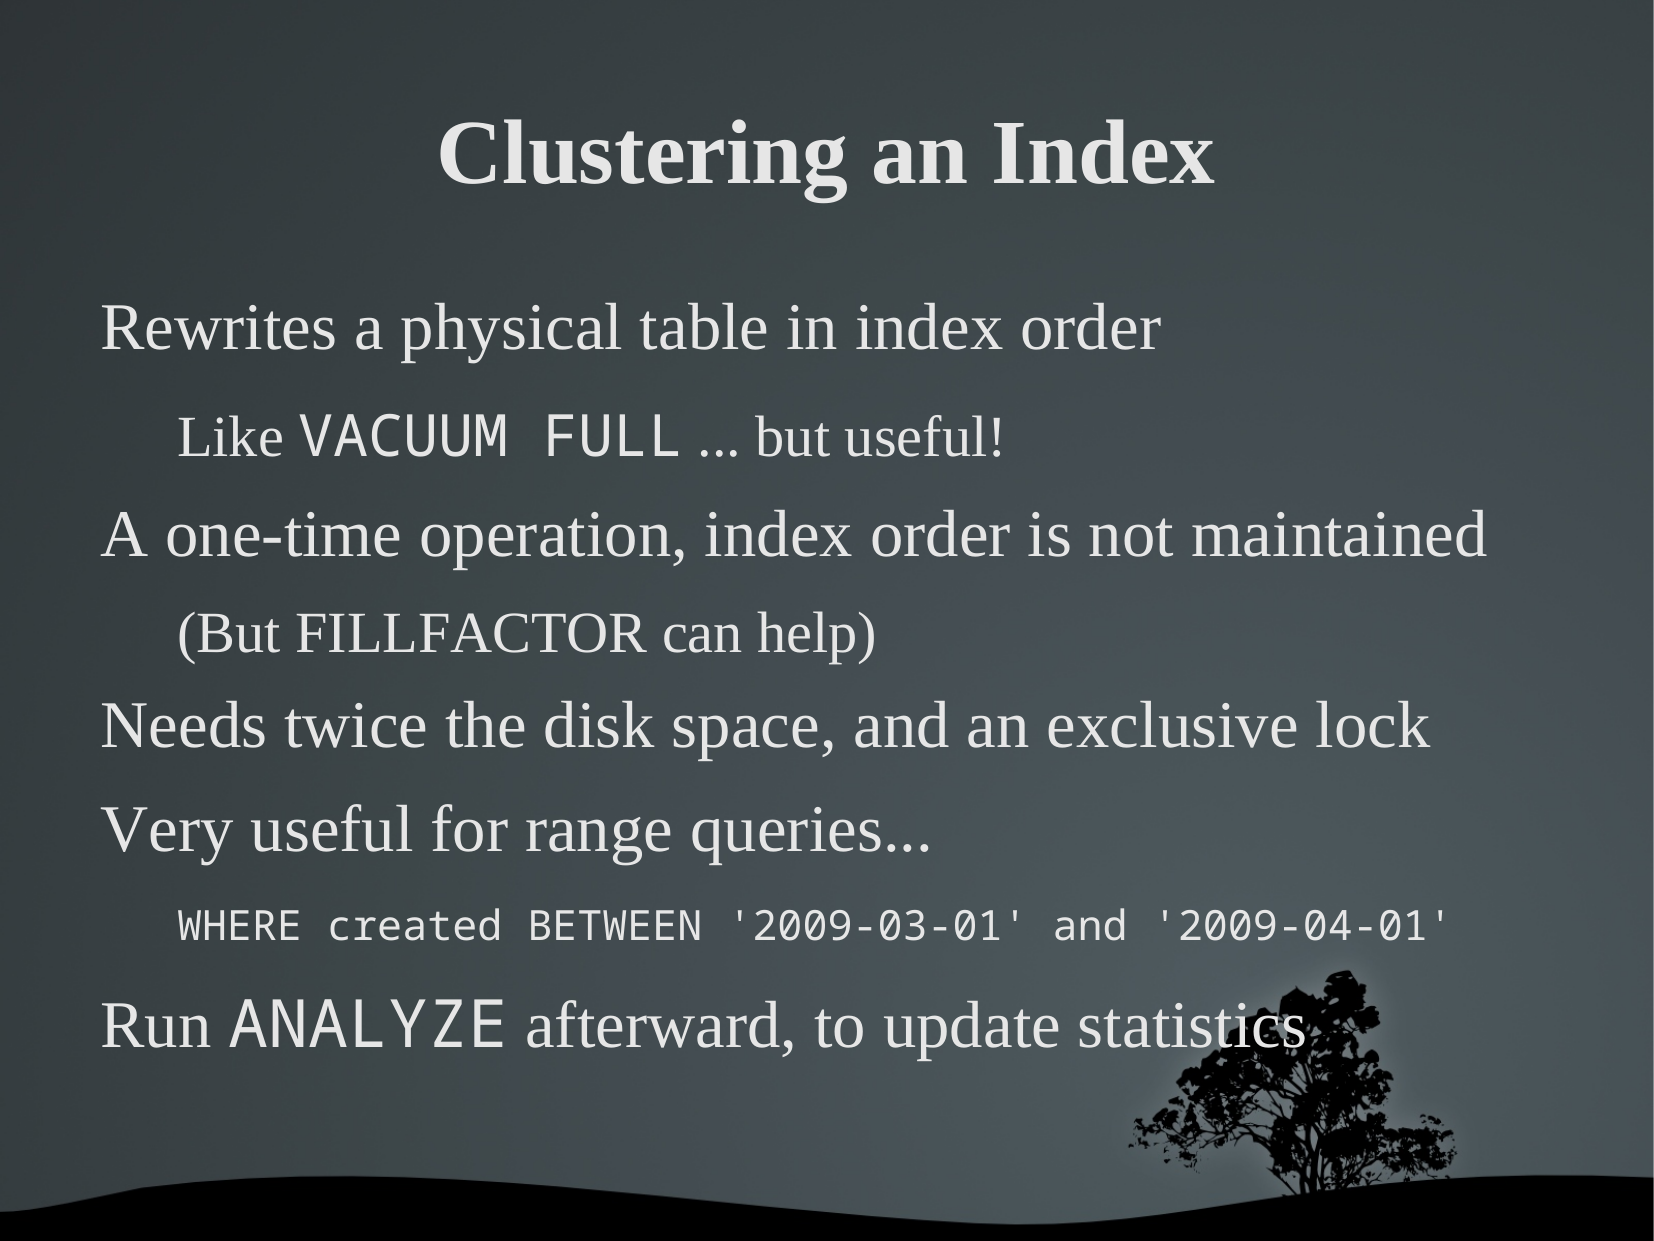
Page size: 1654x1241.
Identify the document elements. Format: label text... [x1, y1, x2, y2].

list Rewrites a physical table in index order Like VACUUM FULL ... but useful! A one-time operation, index order is not maintained (But FILLFACTOR can help) Needs twice the disk space, and an exclusive lock Very useful for range queries... WHERE created BETWEEN '2009-03-01' and '2009-04-01' Run ANALYZE afterward, to update statistics [82, 290, 1571, 1094]
picture [0, 0, 1654, 1241]
title Clustering an Index [82, 56, 1571, 250]
